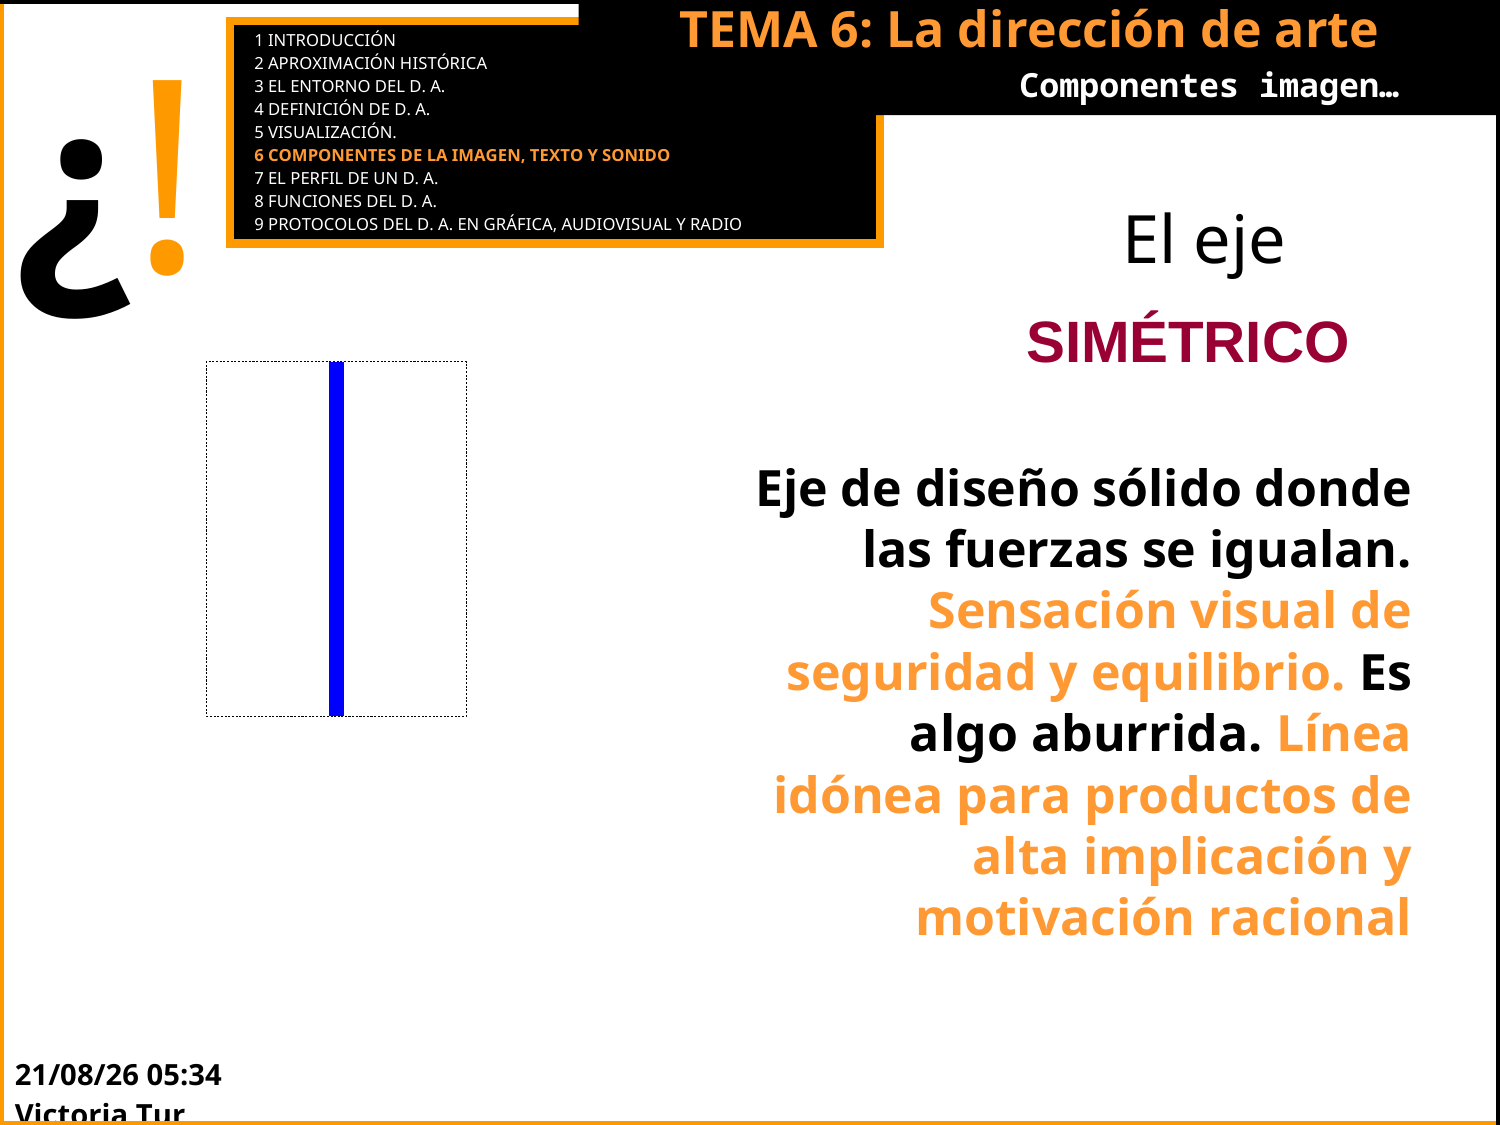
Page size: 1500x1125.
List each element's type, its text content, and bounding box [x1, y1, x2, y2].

text_box [206, 361, 467, 717]
text_box 1 INTRODUCCIÓN 2 APROXIMACIÓN HISTÓRICA 3 EL ENTORNO DEL D. A. 4 DEFINICIÓN DE D. A. 5 VISUALIZACIÓN. 6 COMPONENTES DE LA IMAGEN, TEXTO Y SONIDO 7 EL PERFIL DE UN D. A. 8 FUNCIONES DEL D. A. 9 PROTOCOLOS DEL D. A. EN GRÁFICA, AUDIOVISUAL Y RADIO [230, 20, 880, 244]
text_box El eje [986, 184, 1424, 291]
text_box TEMA 6: La dirección de arte Componentes imagen… [578, 0, 1500, 116]
text_box SIMÉTRICO [761, 302, 1365, 384]
list Eje de diseño sólido donde las fuerzas se igualan. Sensación visual de seguridad y equilibrio. Es algo aburrida. Línea idónea para productos de alta implicación y motivación racional [692, 449, 1427, 1016]
